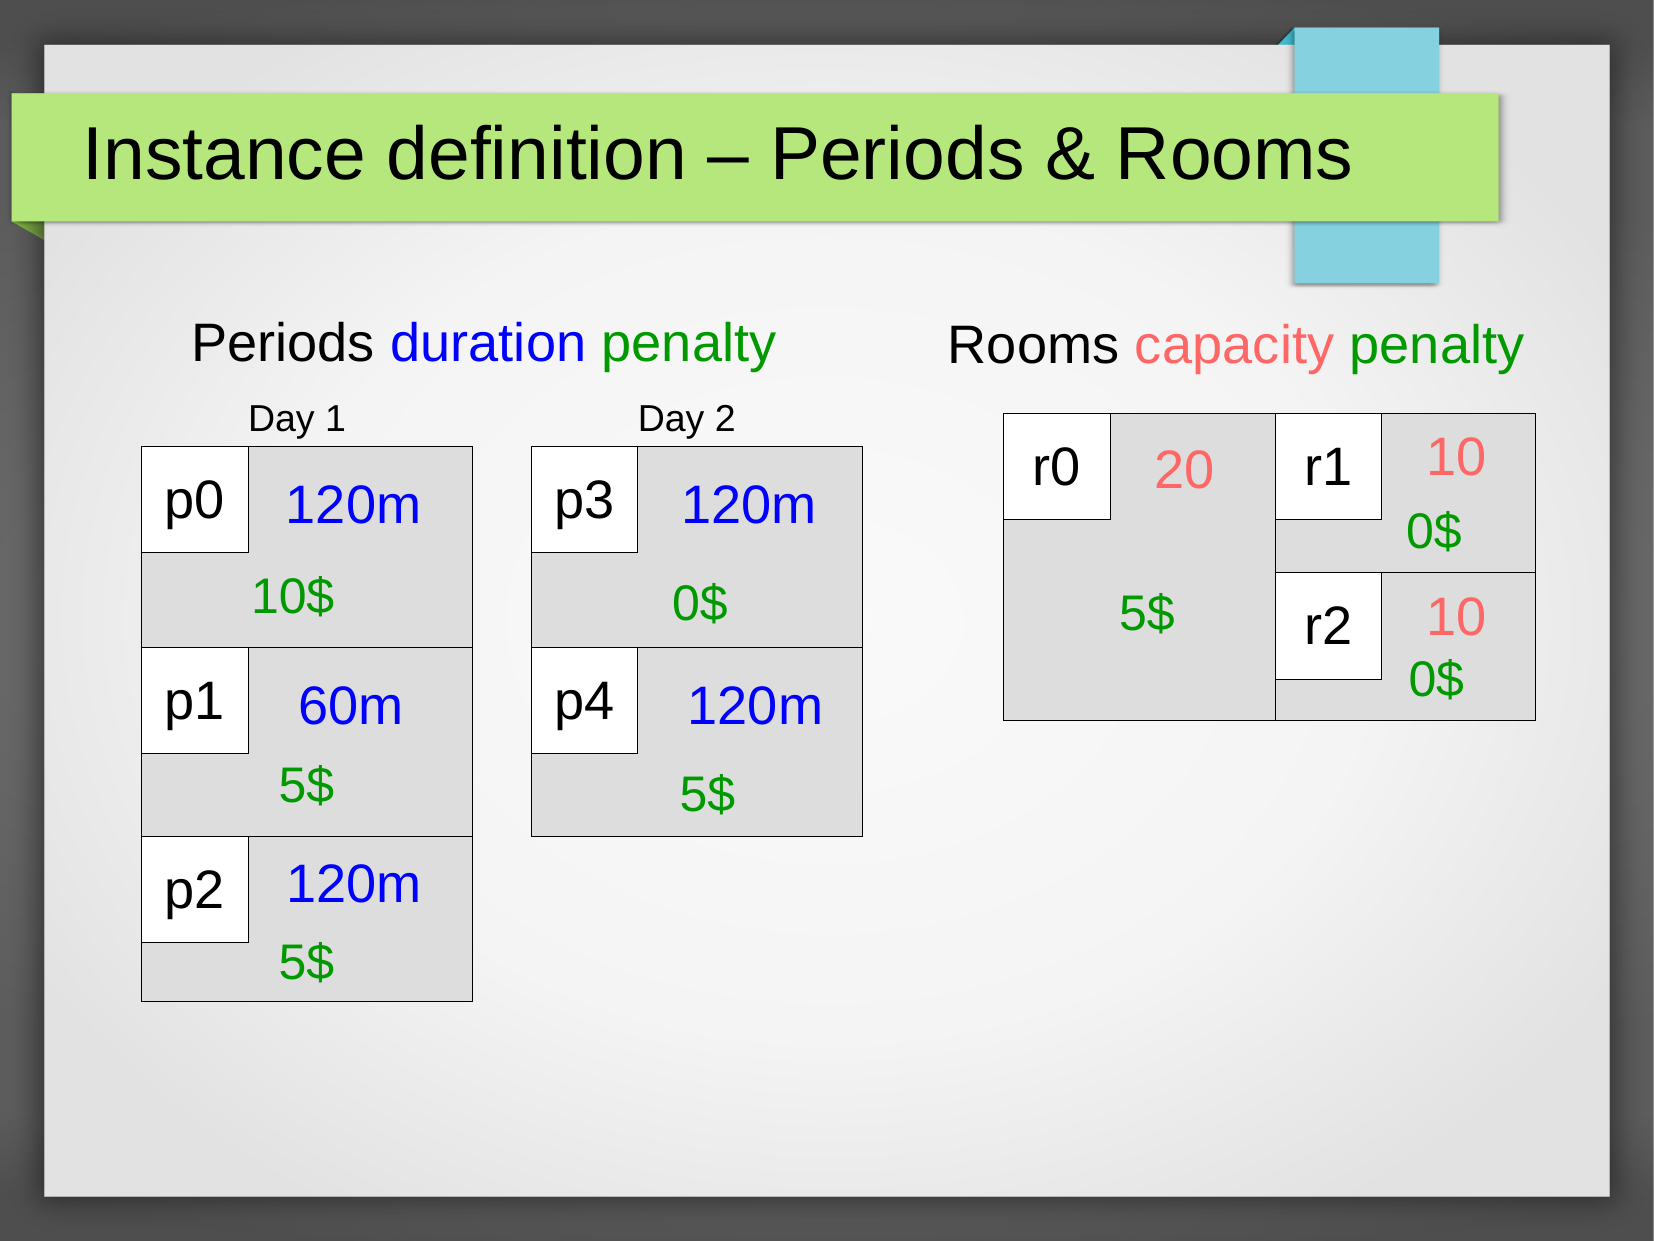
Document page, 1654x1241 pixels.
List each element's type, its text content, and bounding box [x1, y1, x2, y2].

text_box Rooms capacity penalty [933, 307, 1540, 383]
text_box 0$ [1391, 495, 1477, 567]
text_box 20 [1139, 432, 1230, 508]
text_box r1 [1275, 413, 1382, 520]
text_box 5$ [263, 750, 350, 822]
text_box 120m [672, 668, 839, 745]
text_box [141, 446, 473, 647]
text_box 10$ [236, 561, 350, 633]
picture [0, 0, 1654, 1241]
text_box [141, 837, 473, 1002]
text_box [531, 446, 863, 647]
text_box Periods duration penalty [176, 304, 792, 381]
text_box 10 [1411, 419, 1502, 495]
text_box 10 [1411, 578, 1502, 655]
text_box p3 [531, 446, 638, 553]
text_box 5$ [1104, 578, 1190, 650]
text_box p2 [141, 836, 249, 943]
text_box 5$ [664, 759, 751, 831]
text_box Day 1 [233, 389, 361, 447]
text_box 0$ [657, 567, 743, 639]
text_box [1003, 413, 1275, 721]
text_box 0$ [1393, 643, 1479, 715]
text_box p4 [531, 647, 638, 754]
title Instance definition – Periods & Rooms [82, 94, 1430, 213]
text_box [1276, 573, 1536, 721]
text_box 120m [271, 467, 438, 544]
text_box 60m [283, 668, 420, 745]
text_box [531, 648, 863, 837]
text_box r2 [1275, 572, 1382, 680]
text_box 120m [666, 467, 833, 544]
text_box r0 [1003, 413, 1111, 520]
text_box [1276, 413, 1536, 572]
text_box p1 [141, 647, 249, 754]
text_box 120m [271, 845, 438, 922]
text_box [141, 648, 473, 836]
text_box Day 2 [623, 389, 751, 447]
text_box 5$ [263, 926, 350, 999]
text_box p0 [141, 446, 249, 553]
